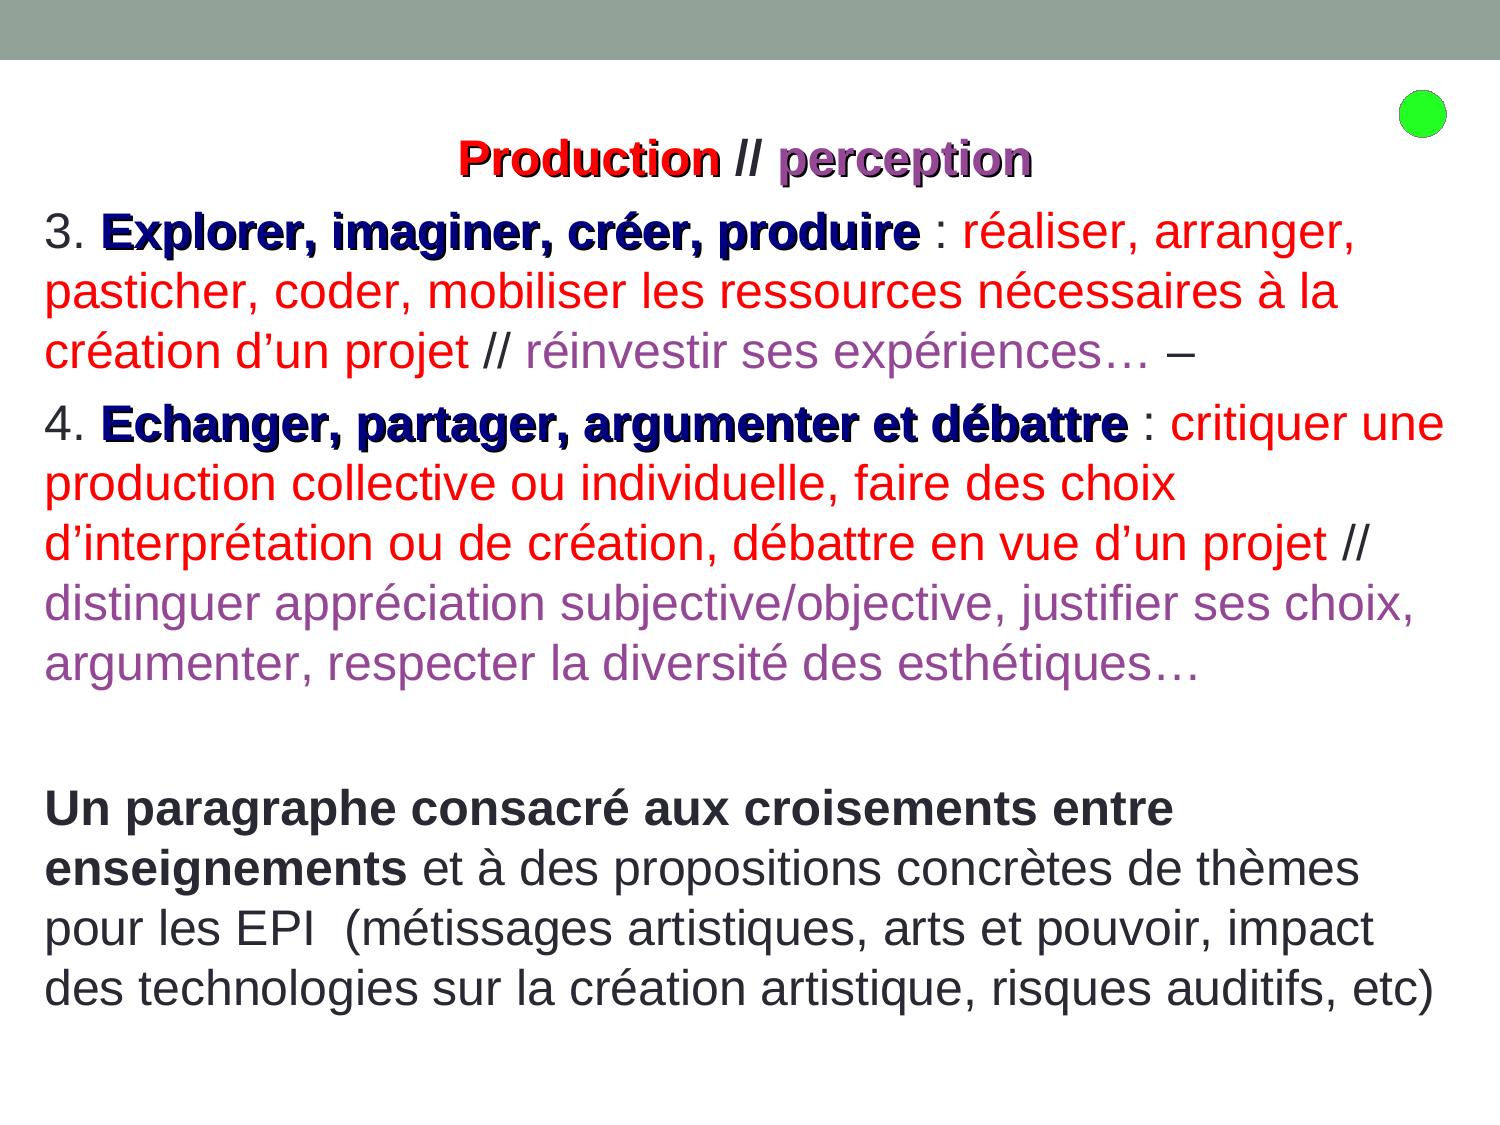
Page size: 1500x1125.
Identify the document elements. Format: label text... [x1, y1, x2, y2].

list Production // perception 3. Explorer, imaginer, créer, produire : réaliser, arranger, pasticher, coder, mobiliser les ressources nécessaires à la création d’un projet // réinvestir ses expériences… – 4. Echanger, partager, argumenter et débattre : critiquer une production collective ou individuelle, faire des choix d’interprétation ou de création, débattre en vue d’un projet // distinguer appréciation subjective/objective, justifier ses choix, argumenter, respecter la diversité des esthétiques… Un paragraphe consacré aux croisements entre enseignements et à des propositions concrètes de thèmes pour les EPI (métissages artistiques, arts et pouvoir, impact des technologies sur la création artistique, risques auditifs, etc) [29, 118, 1471, 1094]
